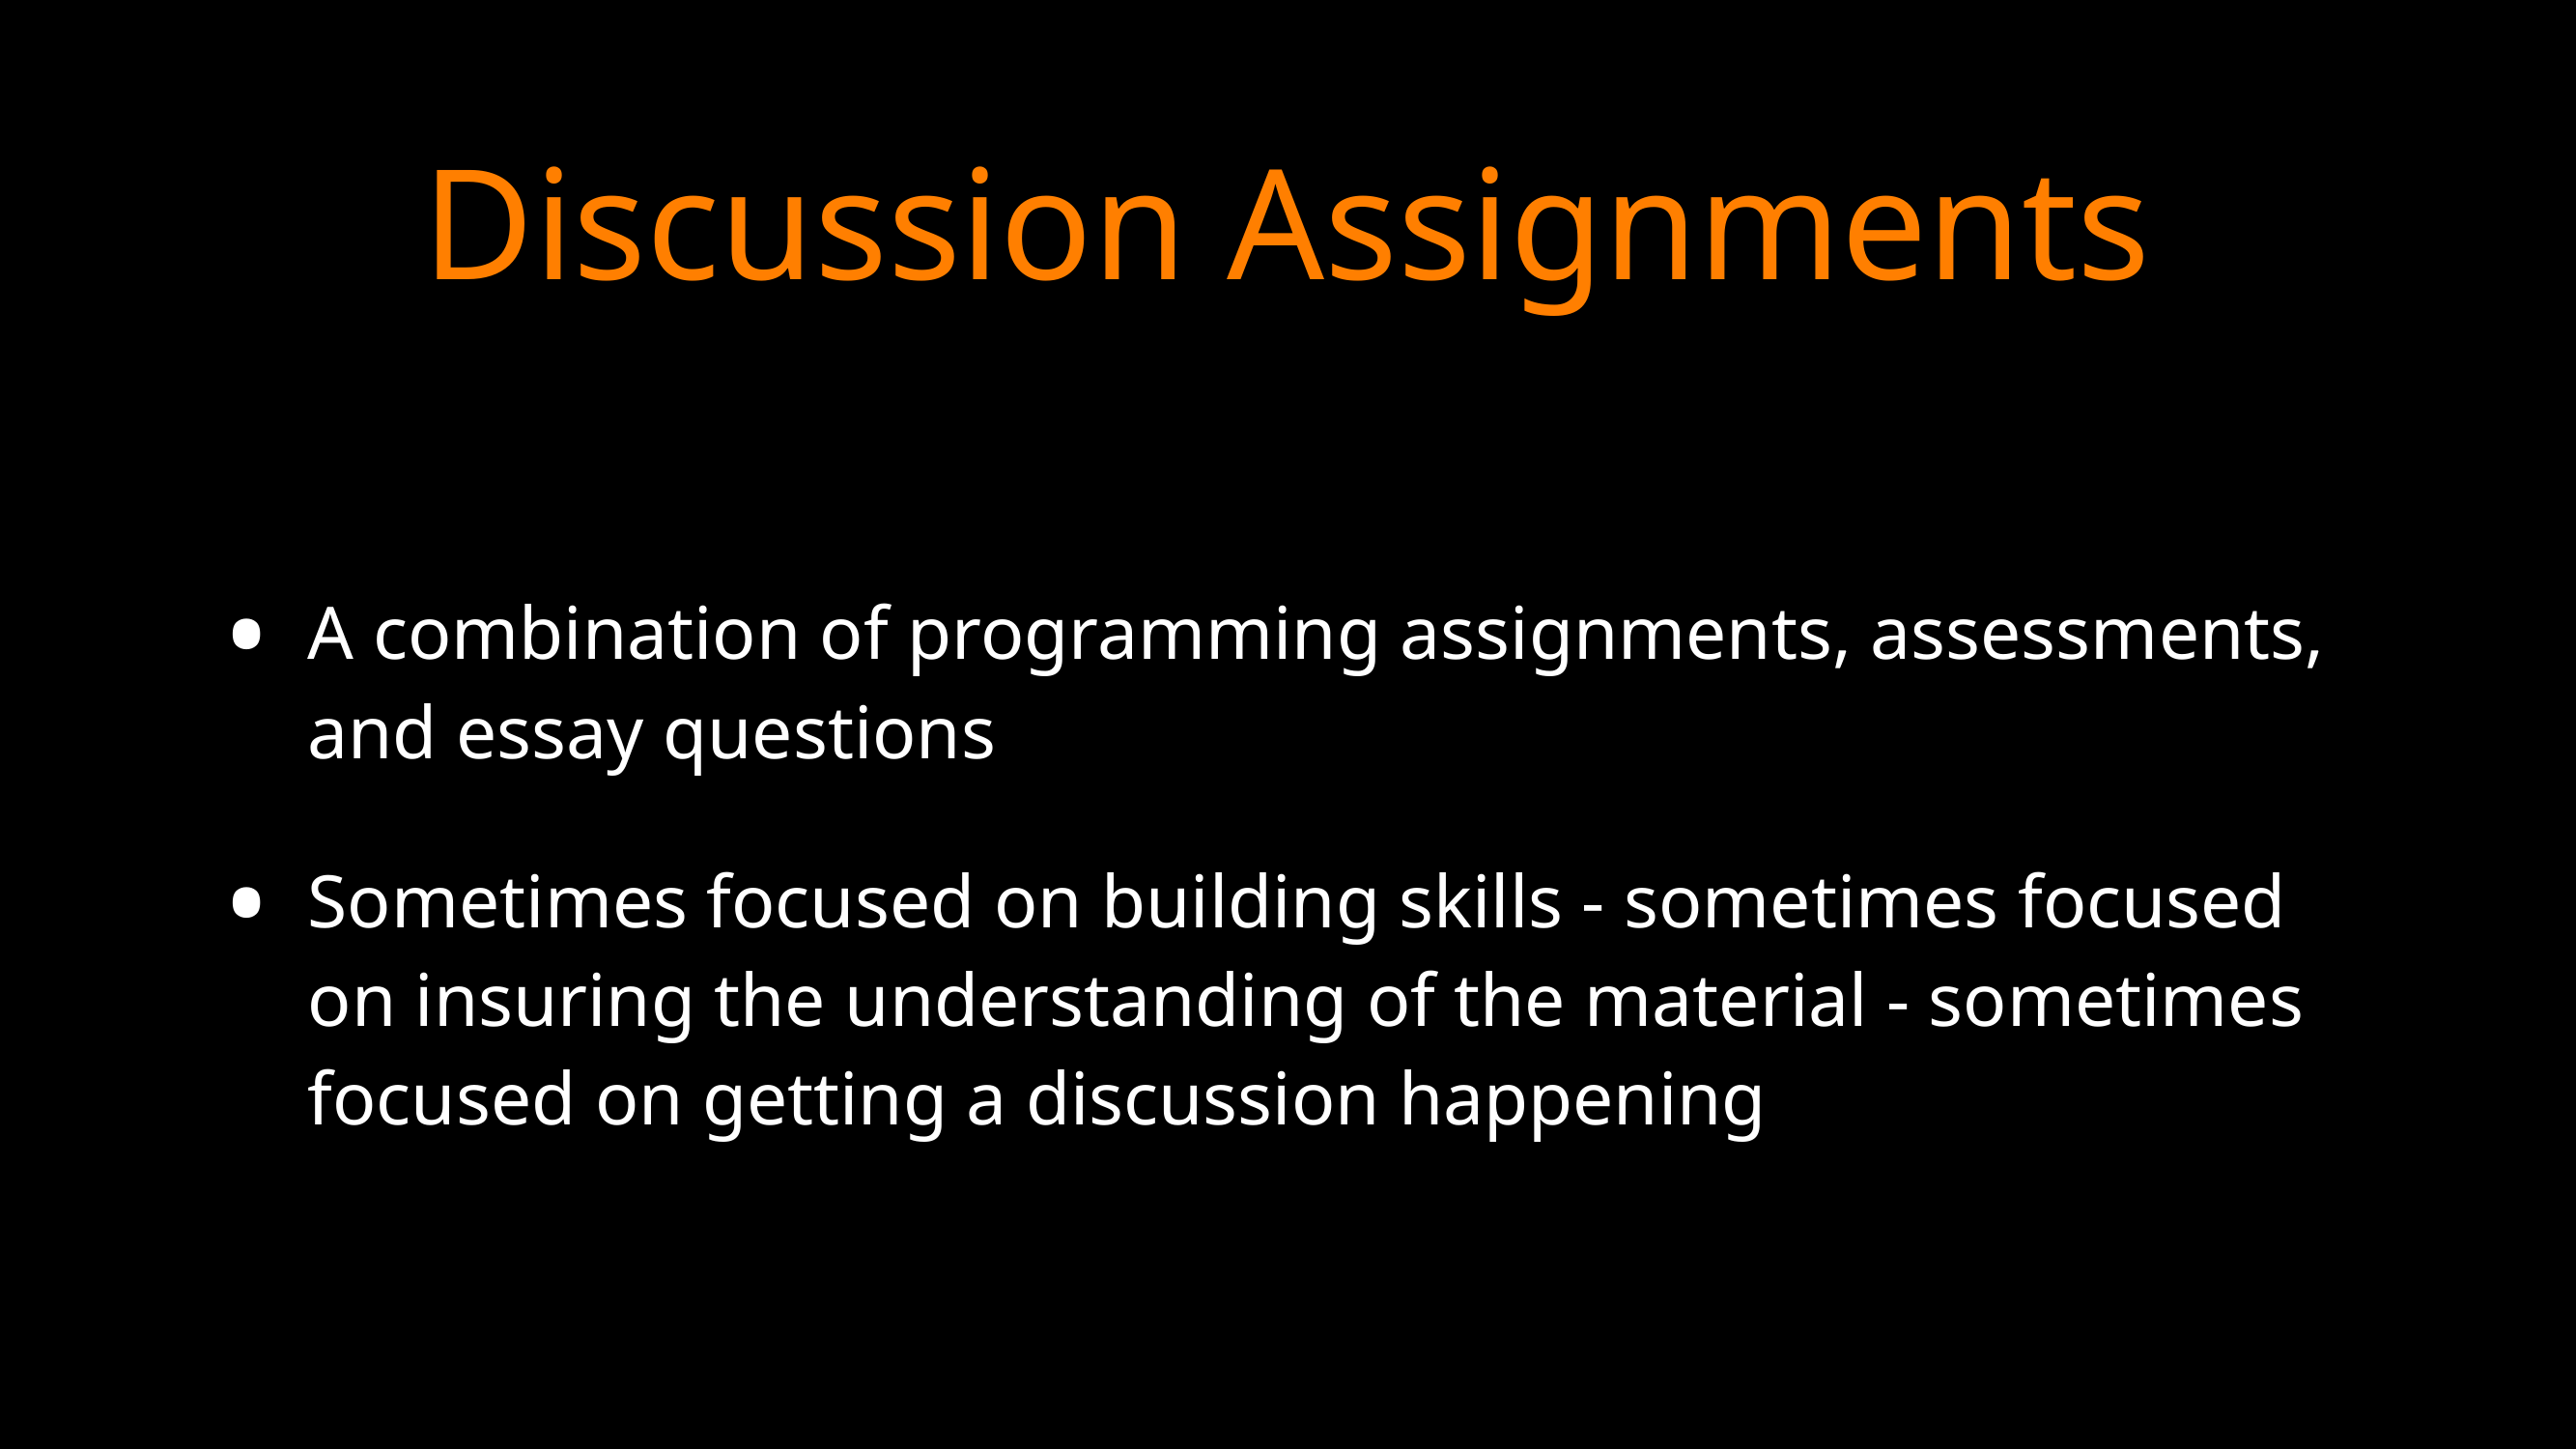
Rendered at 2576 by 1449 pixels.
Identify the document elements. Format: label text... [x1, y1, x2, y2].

title Discussion Assignments [183, 38, 2392, 403]
list A combination of programming assignments, assessments, and essay questions Sometimes focused on building skills - sometimes focused on insuring the understanding of the material - sometimes focused on getting a discussion happening [183, 412, 2392, 1317]
